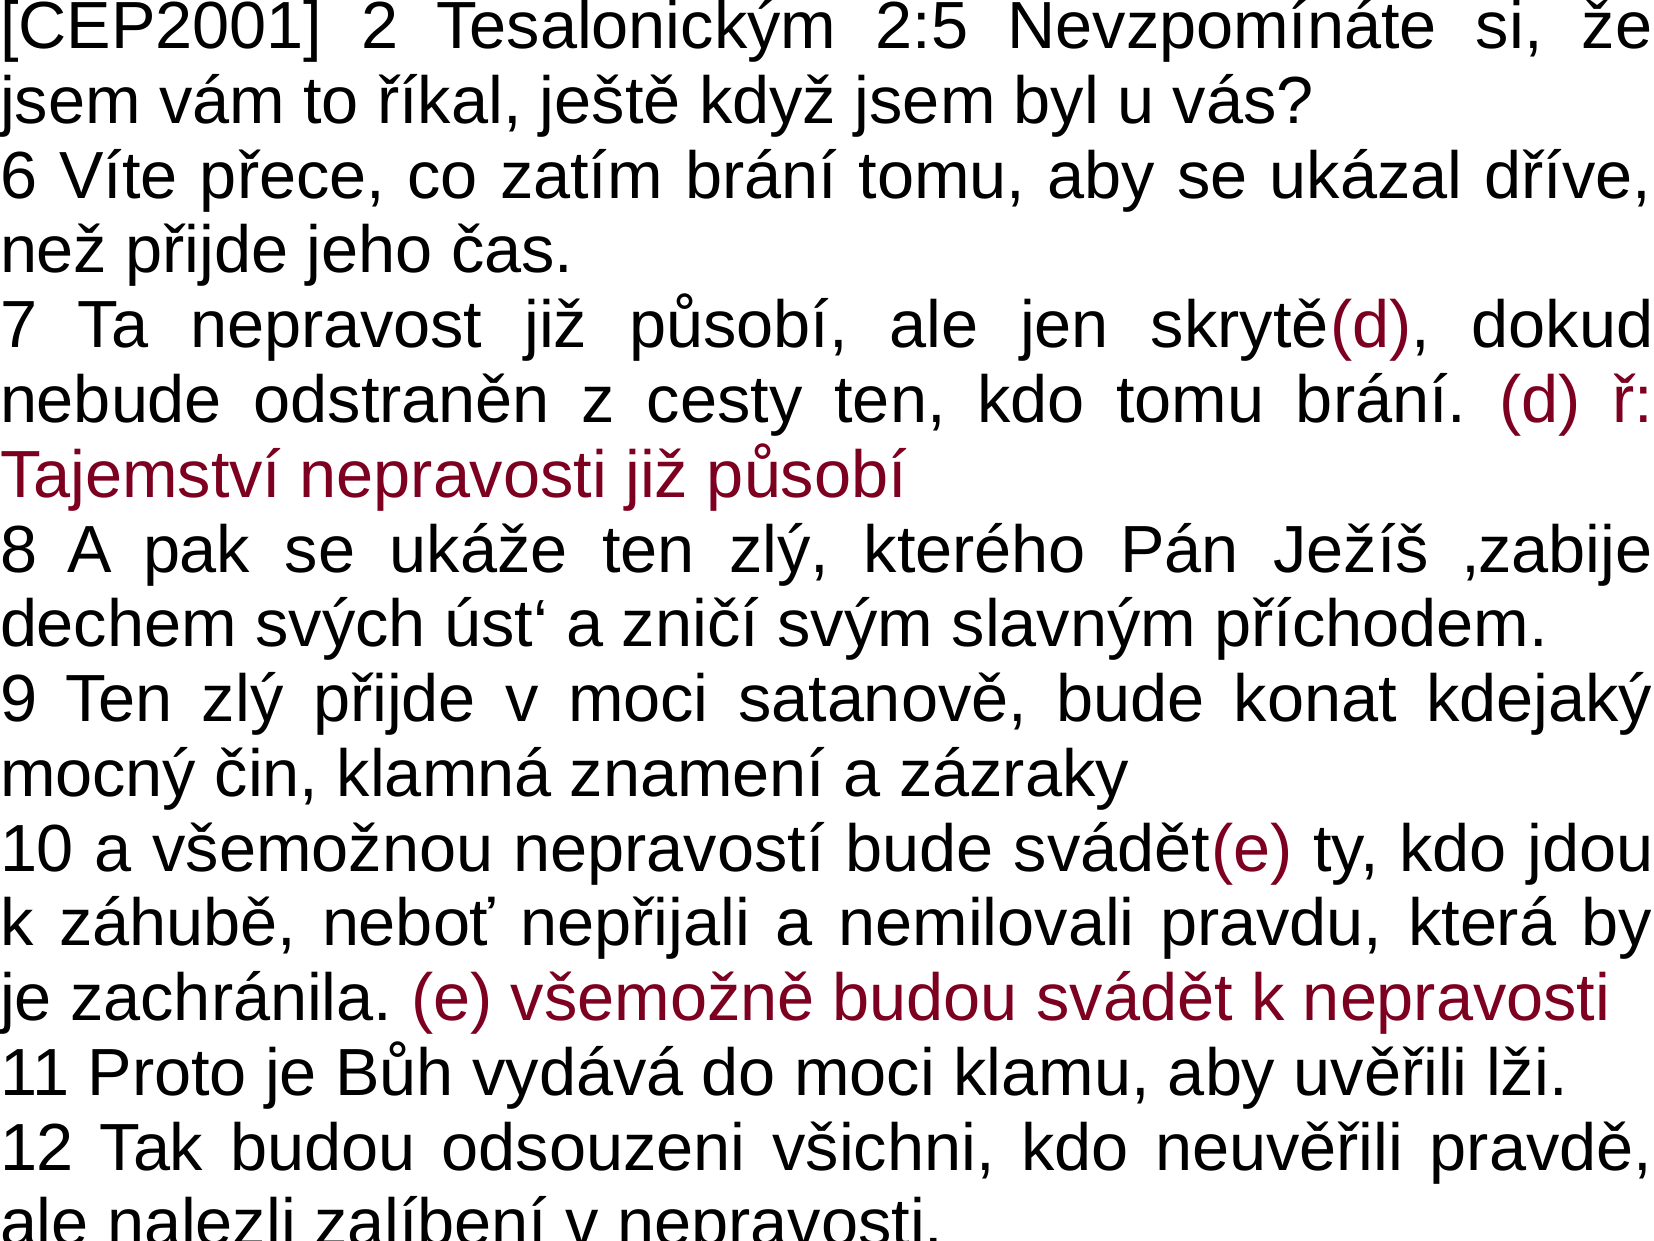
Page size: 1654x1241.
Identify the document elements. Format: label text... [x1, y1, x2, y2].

subtitle [CEP2001] 2 Tesalonickým 2:5 Nevzpomínáte si, že jsem vám to říkal, ještě když jsem byl u vás? 6 Víte přece, co zatím brání tomu, aby se ukázal dříve, než přijde jeho čas. 7 Ta nepravost již působí, ale jen skrytě(d), dokud nebude odstraněn z cesty ten, kdo tomu brání. (d) ř: Tajemství nepravosti již působí 8 A pak se ukáže ten zlý, kterého Pán Ježíš ‚zabije dechem svých úst‘ a zničí svým slavným příchodem. 9 Ten zlý přijde v moci satanově, bude konat kdejaký mocný čin, klamná znamení a zázraky 10 a všemožnou nepravostí bude svádět(e) ty, kdo jdou k záhubě, neboť nepřijali a nemilovali pravdu, která by je zachránila. (e) všemožně budou svádět k nepravosti 11 Proto je Bůh vydává do moci klamu, aby uvěřili lži. 12 Tak budou odsouzeni všichni, kdo neuvěřili pravdě, ale nalezli zalíbení v nepravosti. [0, 0, 1654, 1241]
